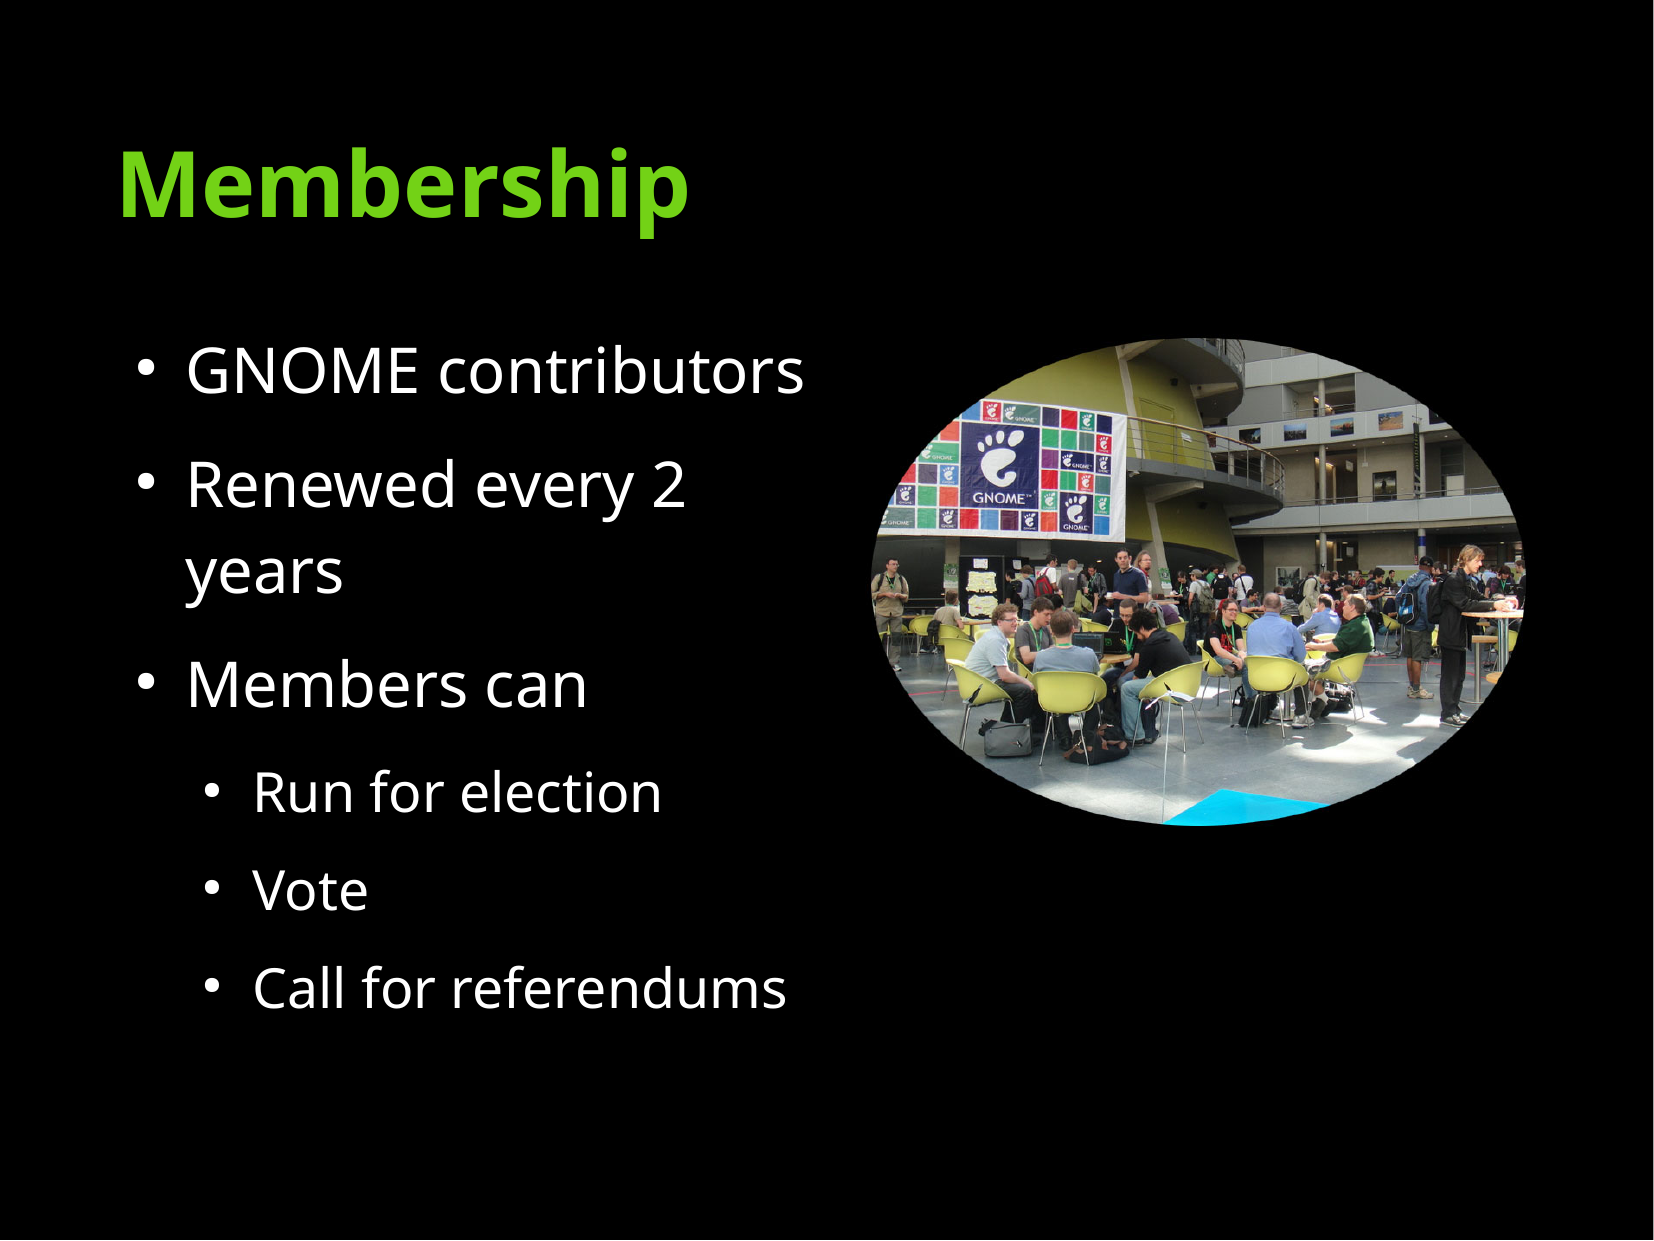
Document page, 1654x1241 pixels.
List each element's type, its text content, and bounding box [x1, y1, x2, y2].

title Membership [115, 86, 1539, 279]
picture [844, 327, 1536, 847]
list GNOME contributors Renewed every 2 years Members can Run for election Vote Call for referendums [118, 325, 810, 1145]
